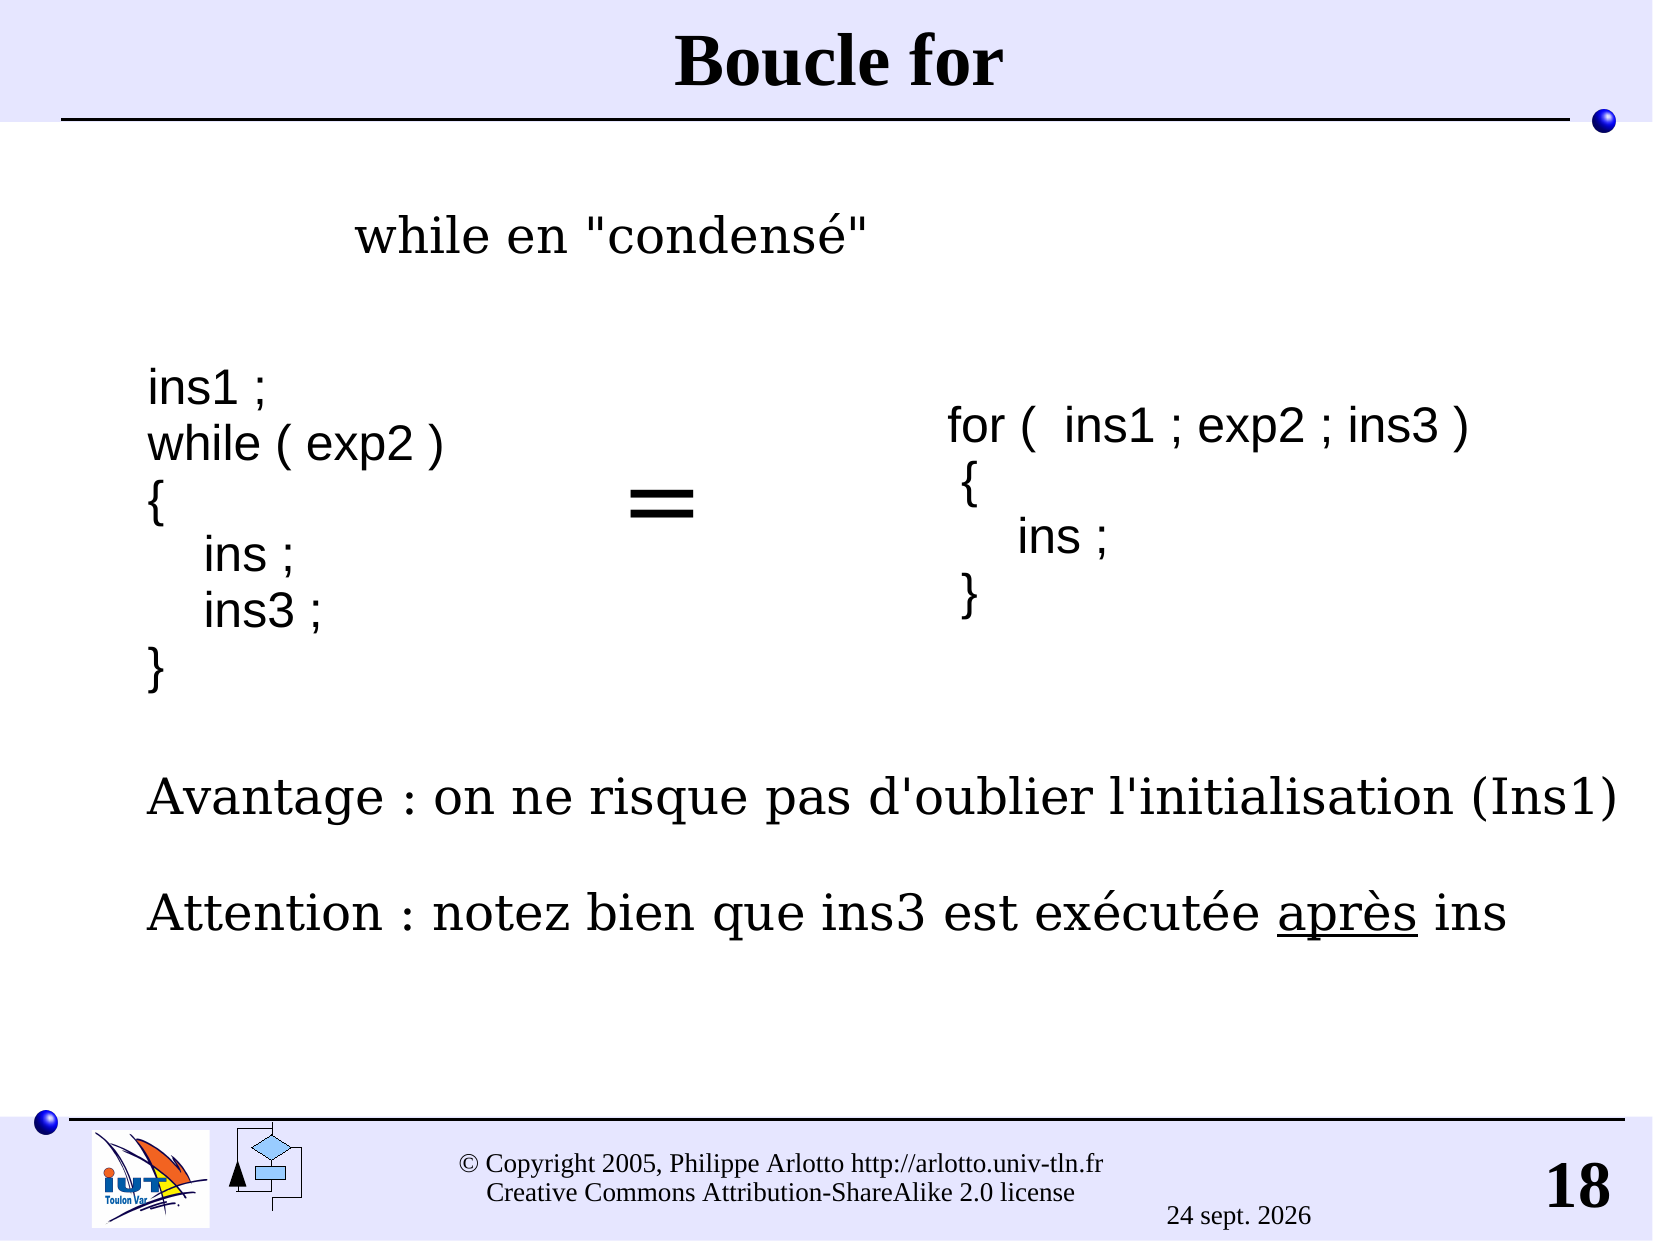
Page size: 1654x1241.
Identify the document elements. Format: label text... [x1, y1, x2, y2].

text_box while en "condensé" [354, 206, 870, 265]
text_box ins1 ; while ( exp2 ) { ins ; ins3 ; } [147, 359, 445, 694]
text_box = [620, 442, 704, 560]
title Boucle for [95, 14, 1585, 107]
text_box for ( ins1 ; exp2 ; ins3 ) { ins ; } [947, 397, 1471, 621]
text_box Avantage : on ne risque pas d'oublier l'initialisation (Ins1) Attention : notez bien que ins3 est exécutée après ins [147, 767, 1621, 943]
